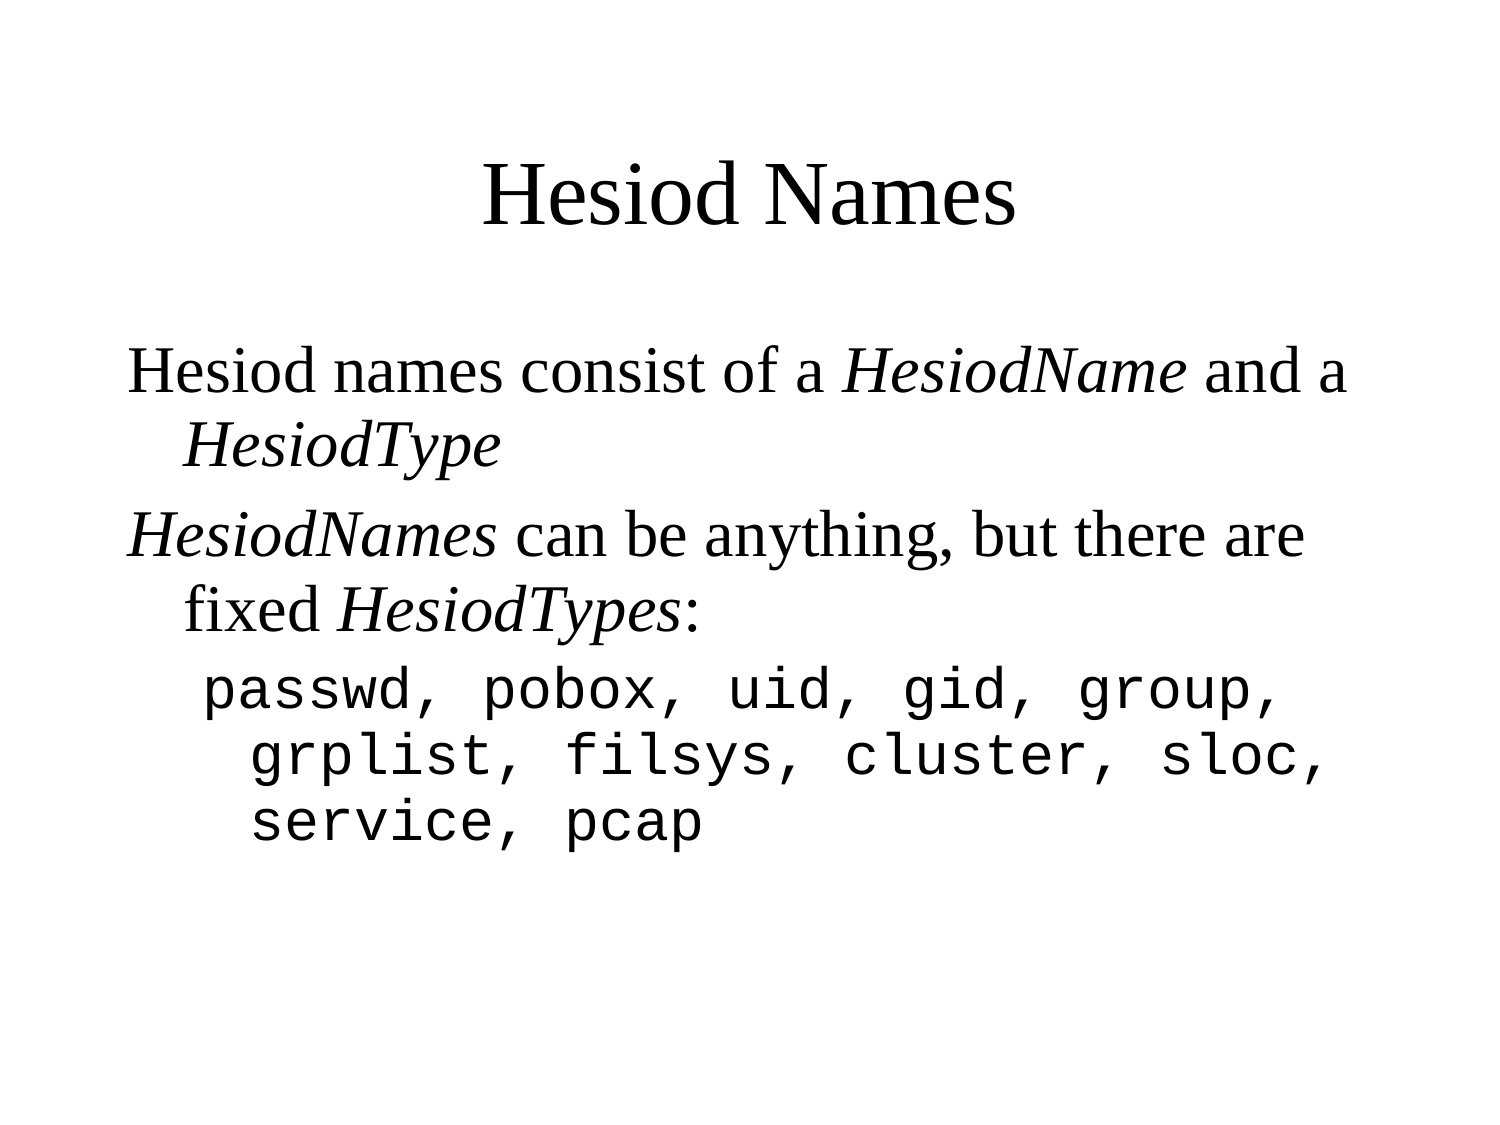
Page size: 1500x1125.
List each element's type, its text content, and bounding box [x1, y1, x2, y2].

list Hesiod names consist of a HesiodName and a HesiodType HesiodNames can be anything, but there are fixed HesiodTypes: passwd, pobox, uid, gid, group, grplist, filsys, cluster, sloc, service, pcap [112, 324, 1388, 1001]
title Hesiod Names [112, 99, 1388, 288]
